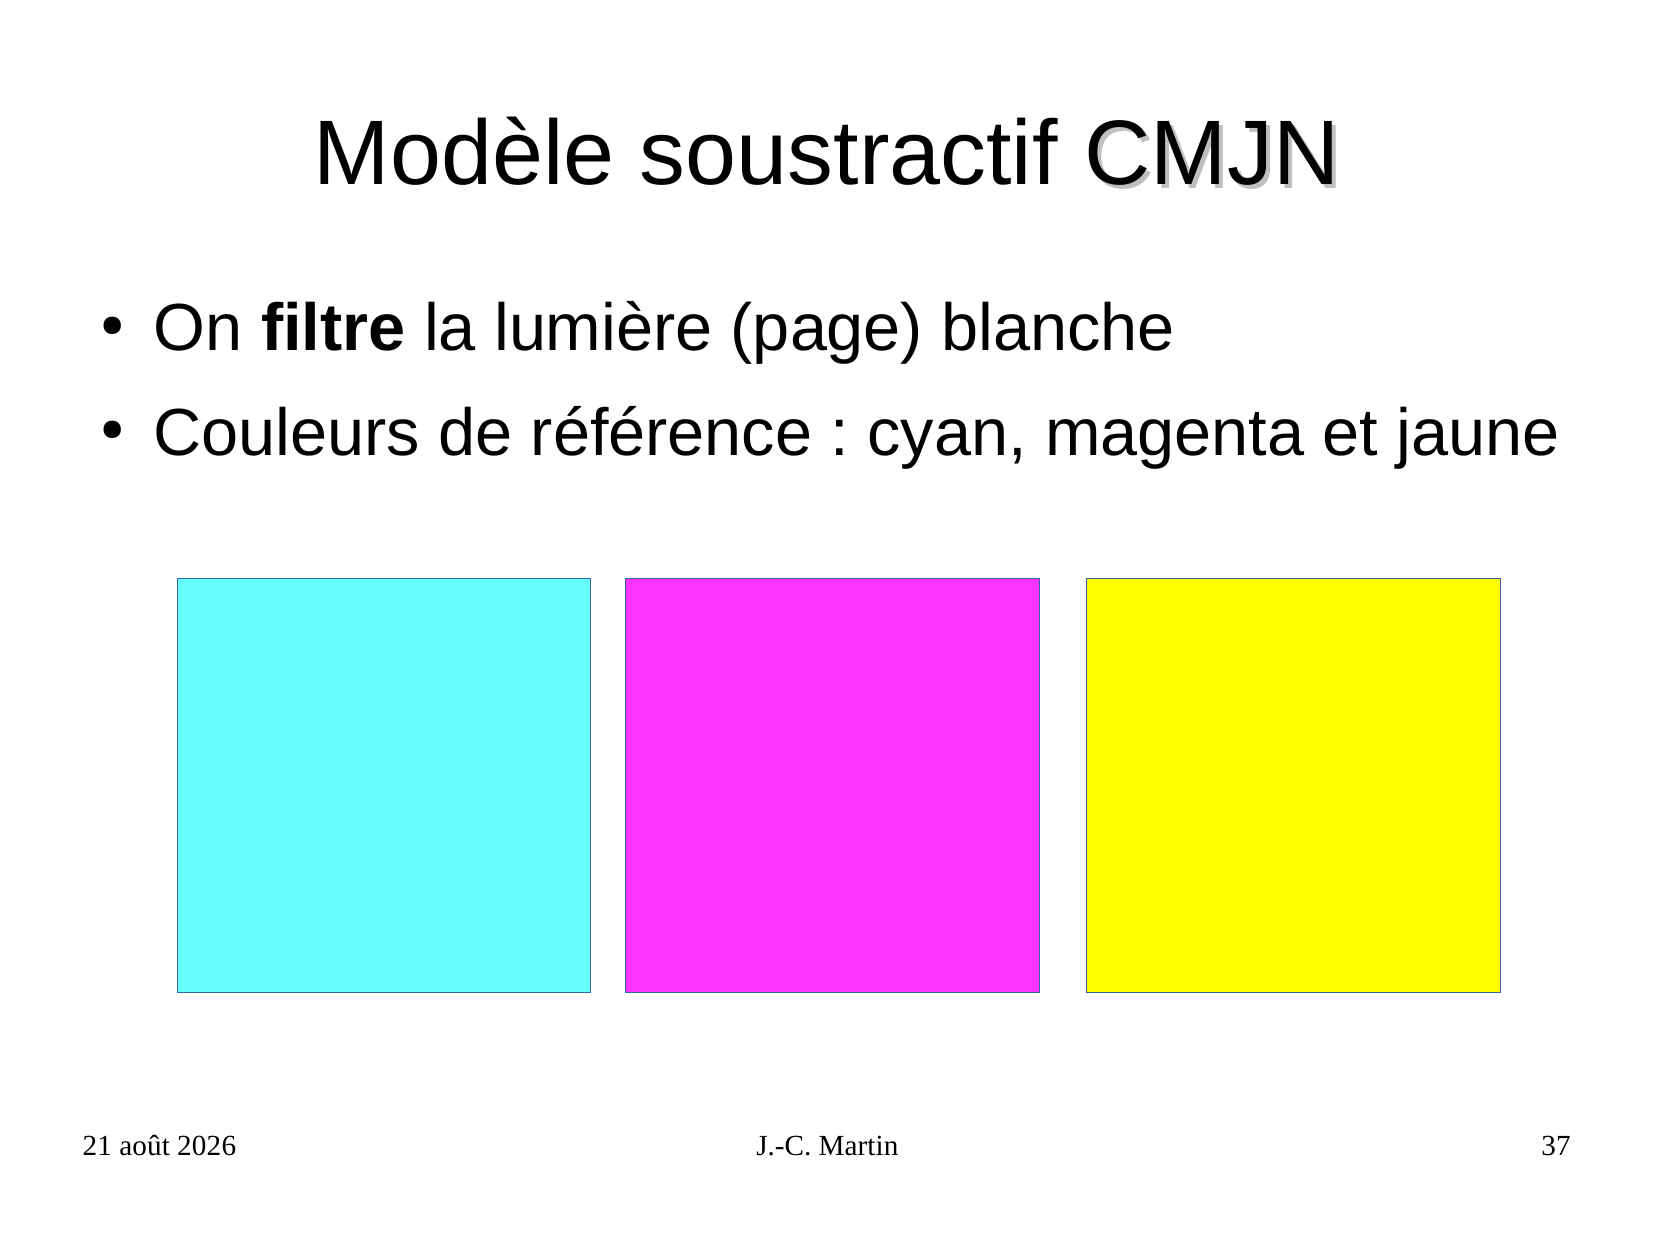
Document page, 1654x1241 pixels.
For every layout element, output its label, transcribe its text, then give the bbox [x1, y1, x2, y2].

list On filtre la lumière (page) blanche Couleurs de référence : cyan, magenta et jaune [82, 290, 1571, 1010]
title Modèle soustractif CMJN [82, 49, 1571, 257]
text_box [1086, 578, 1501, 993]
text_box [177, 578, 591, 993]
text_box [625, 578, 1040, 993]
